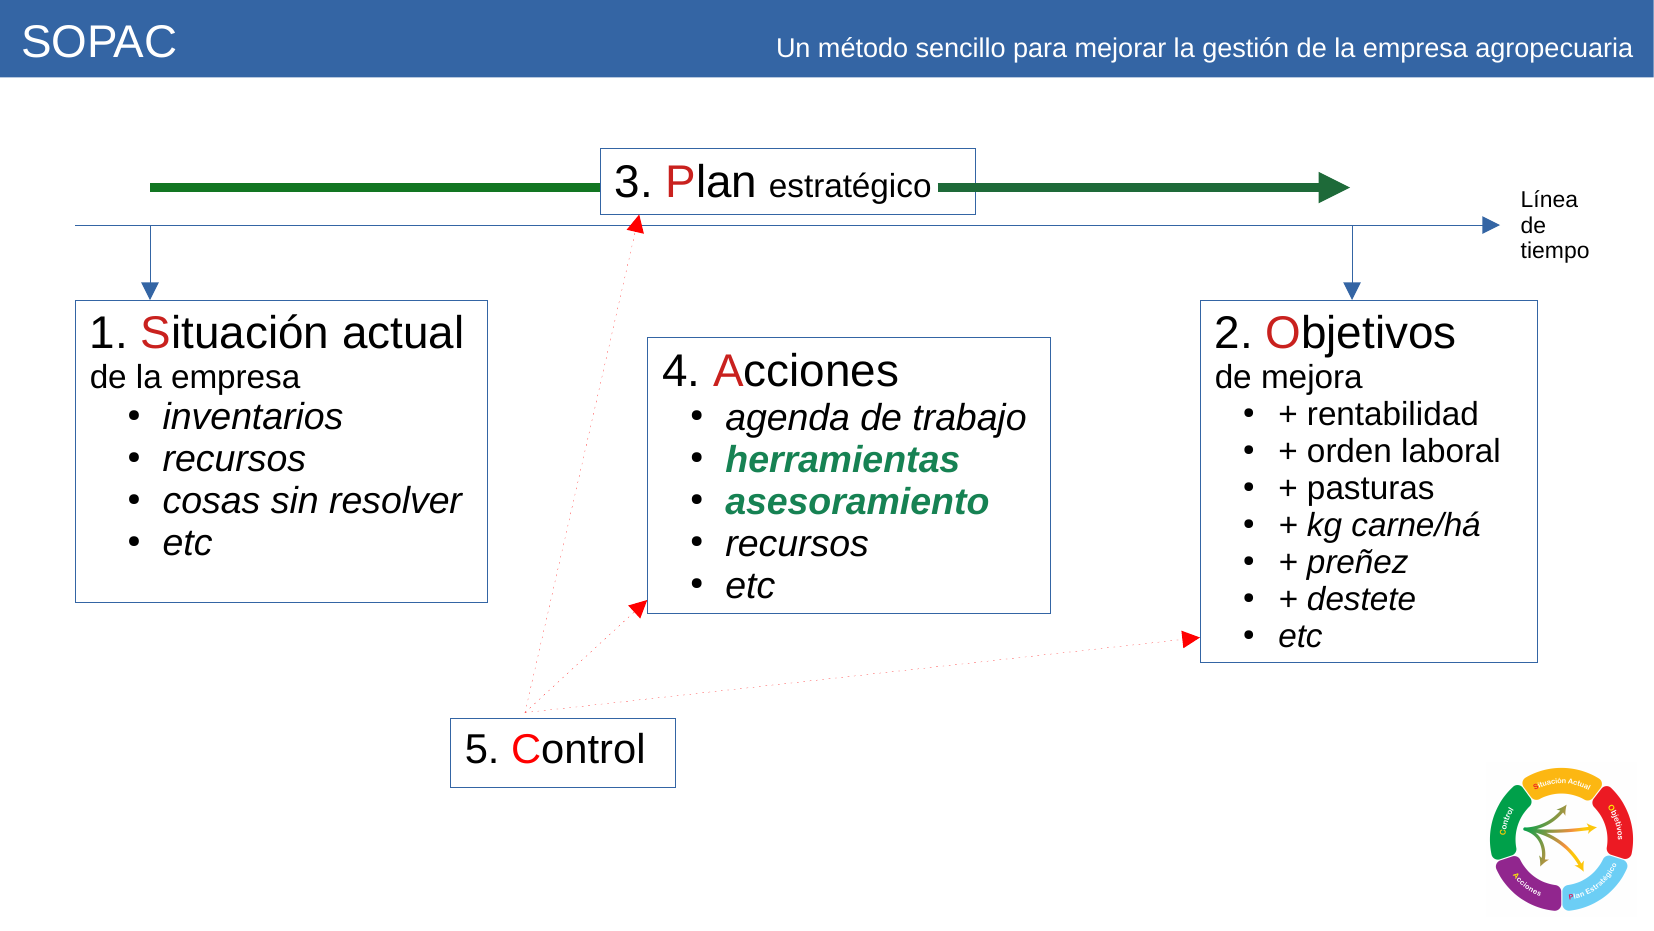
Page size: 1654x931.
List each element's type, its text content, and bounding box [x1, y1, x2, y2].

text_box 4. Acciones agenda de trabajo herramientas asesoramiento recursos etc [647, 337, 1051, 614]
text_box 1. Situación actual de la empresa inventarios recursos cosas sin resolver etc [75, 300, 488, 603]
text_box 5. Control [450, 718, 676, 788]
text_box 2. Objetivos de mejora + rentabilidad + orden laboral + pasturas + kg carne/há + preñez + destete etc [1200, 300, 1538, 663]
picture [1486, 762, 1637, 917]
text_box 3. Plan estratégico [600, 148, 976, 215]
text_box Línea de tiempo [1505, 179, 1651, 272]
